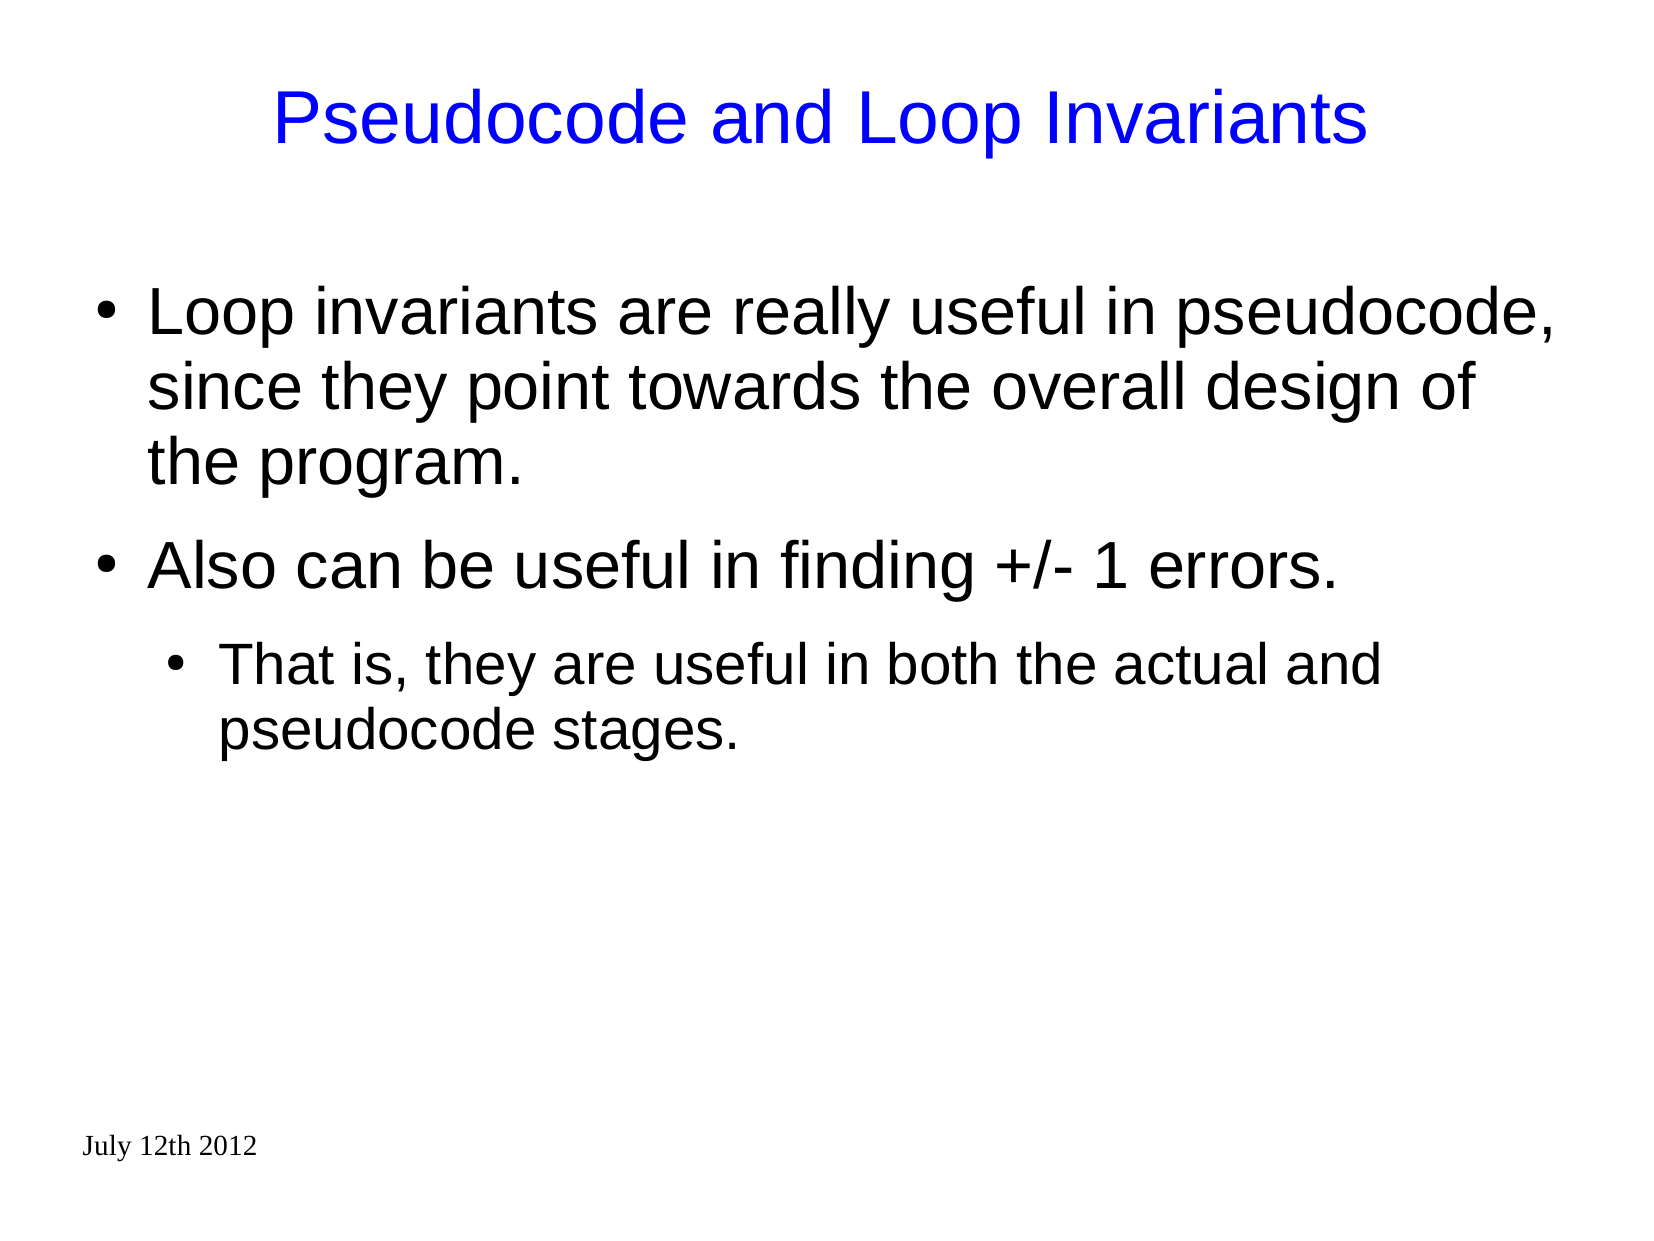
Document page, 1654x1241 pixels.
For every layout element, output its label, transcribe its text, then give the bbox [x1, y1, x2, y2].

list Loop invariants are really useful in pseudocode, since they point towards the overall design of the program. Also can be useful in finding +/- 1 errors. That is, they are useful in both the actual and pseudocode stages. [76, 274, 1565, 1093]
title Pseudocode and Loop Invariants [76, 58, 1565, 178]
